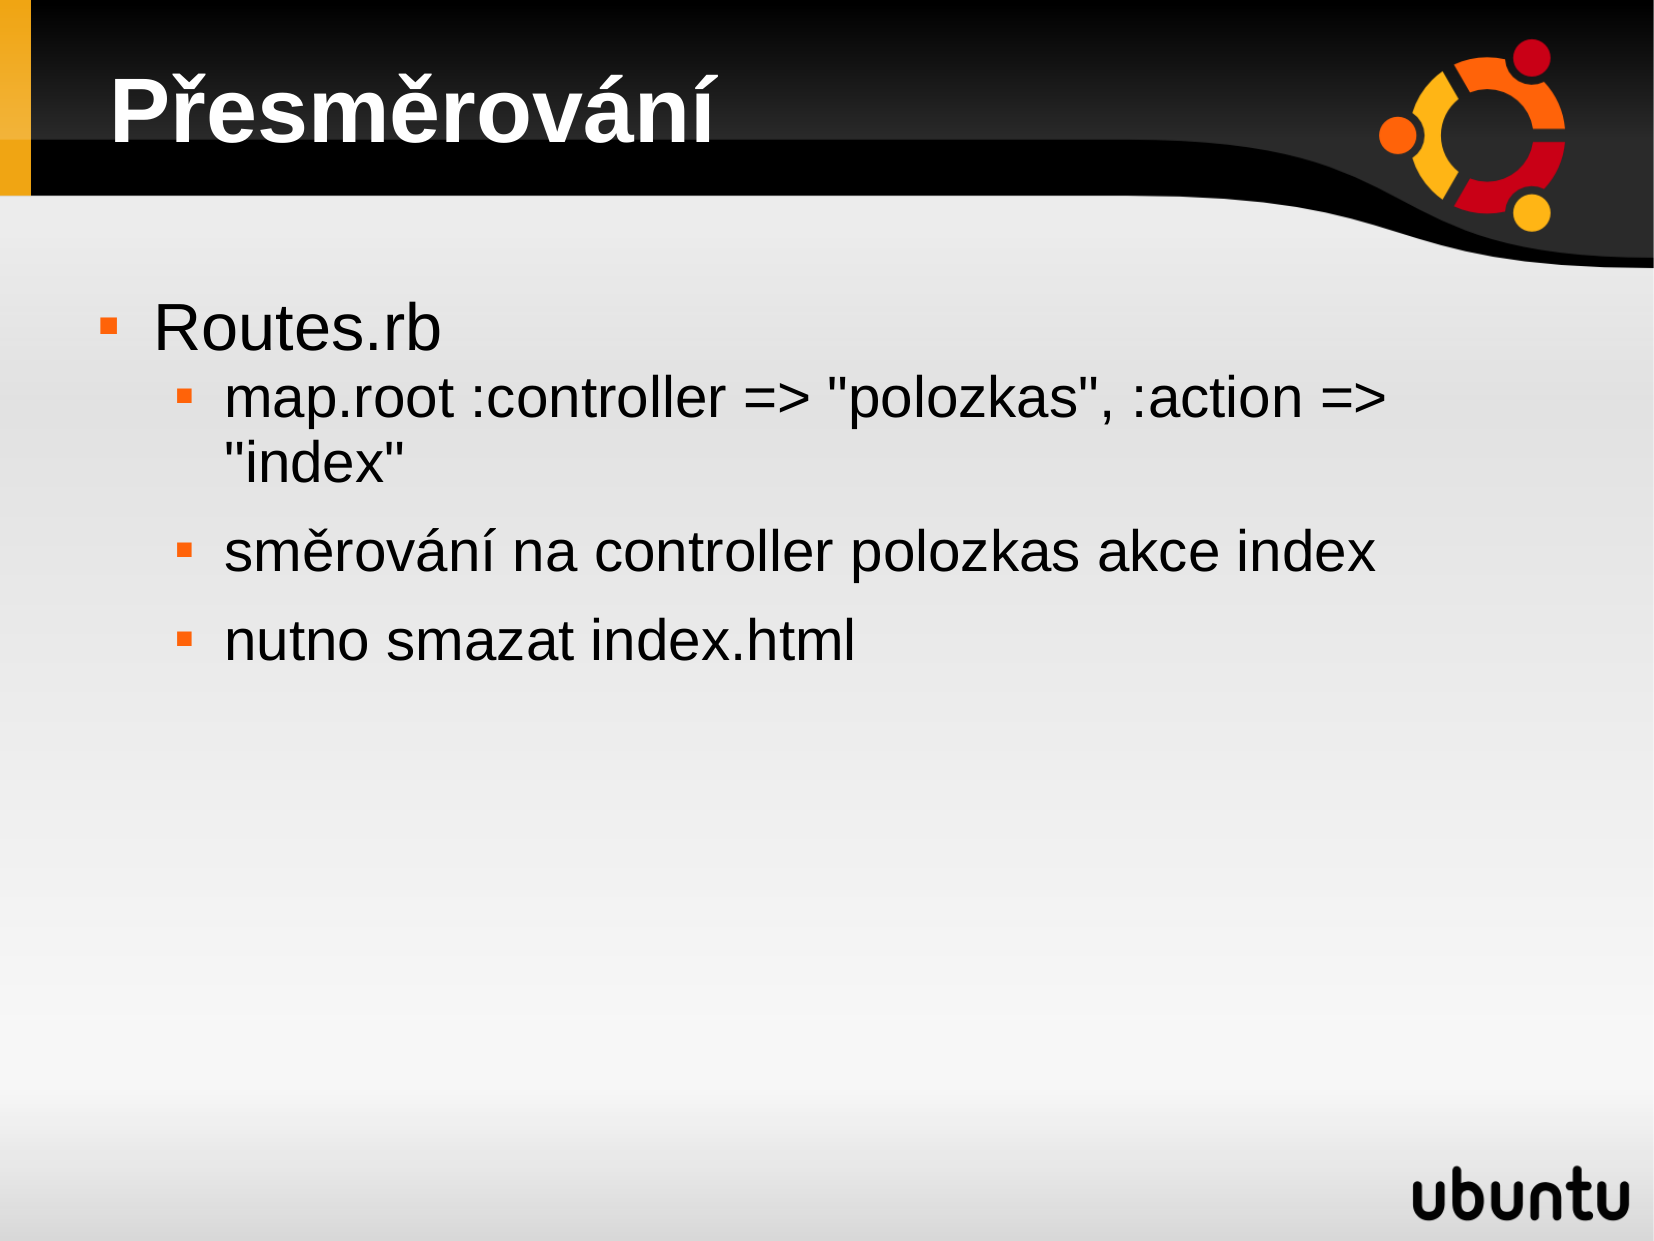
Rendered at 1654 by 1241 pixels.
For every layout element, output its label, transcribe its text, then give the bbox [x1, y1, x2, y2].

title Přesměrování [76, 14, 1565, 207]
list Routes.rb map.root :controller => "polozkas", :action => "index" směrování na controller polozkas akce index nutno smazat index.html [82, 290, 1571, 1094]
picture [0, 0, 1654, 1241]
